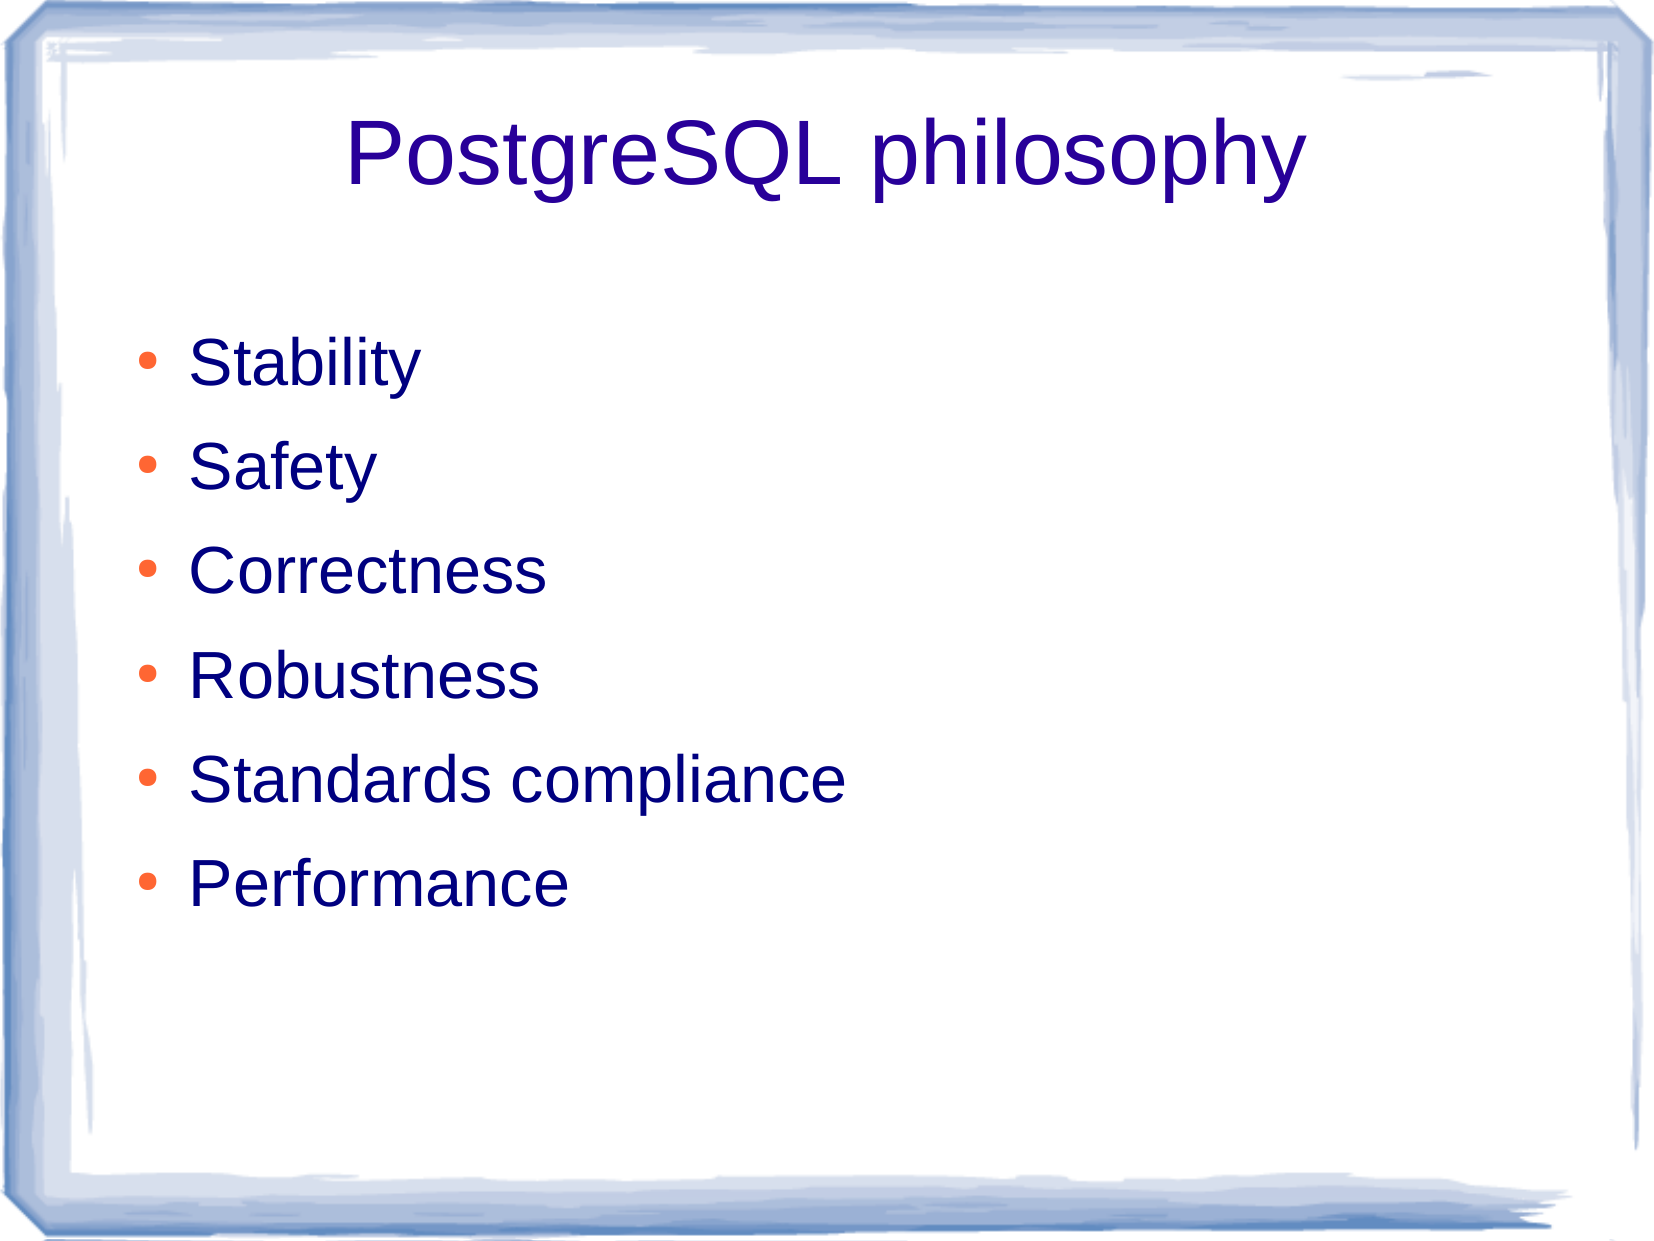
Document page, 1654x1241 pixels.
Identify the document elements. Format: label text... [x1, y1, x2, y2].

title PostgreSQL philosophy [82, 56, 1571, 250]
picture [0, 0, 1654, 1241]
list Stability Safety Correctness Robustness Standards compliance Performance [118, 324, 1571, 990]
